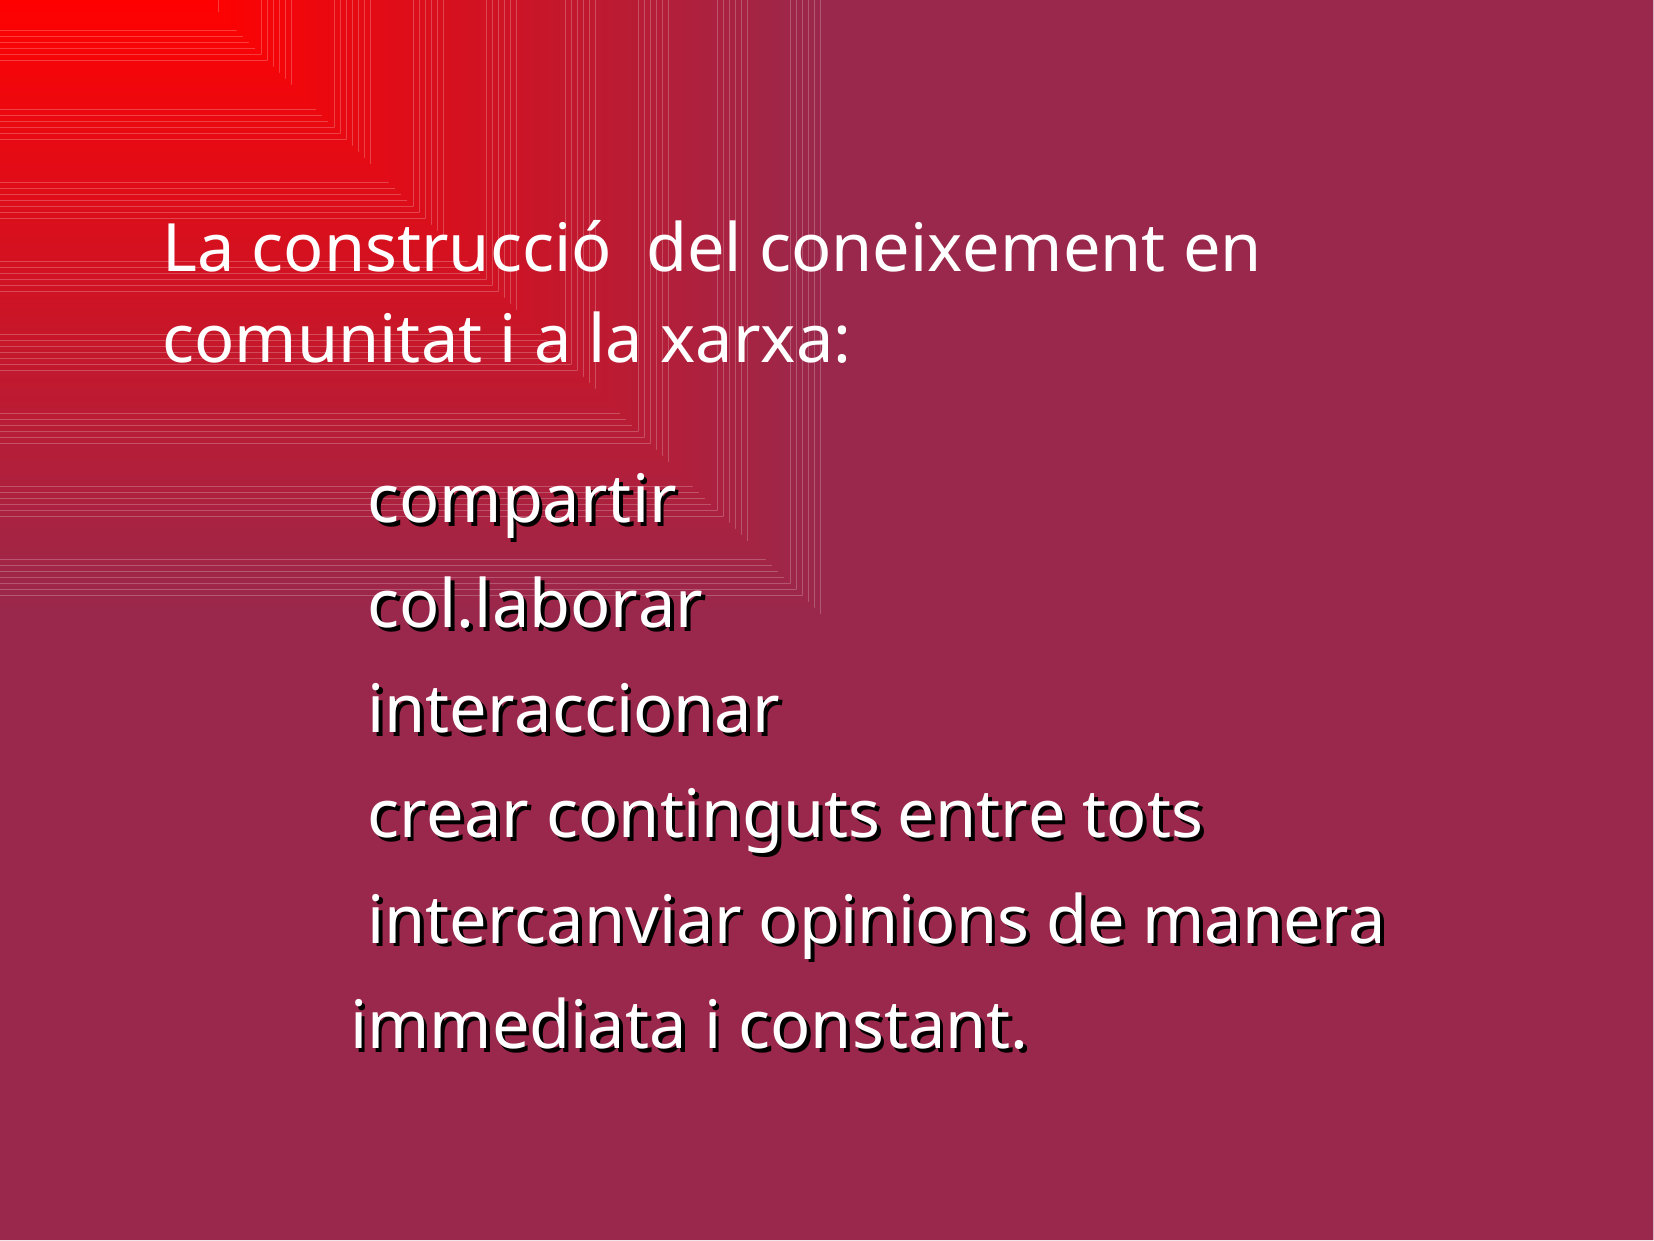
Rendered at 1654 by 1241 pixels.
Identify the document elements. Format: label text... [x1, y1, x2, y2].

subtitle compartir col.laborar interaccionar crear continguts entre tots intercanviar opinions de manera immediata i constant. [350, 437, 1654, 1028]
text_box La construcció del coneixement en comunitat i a la xarxa: [162, 199, 1550, 389]
